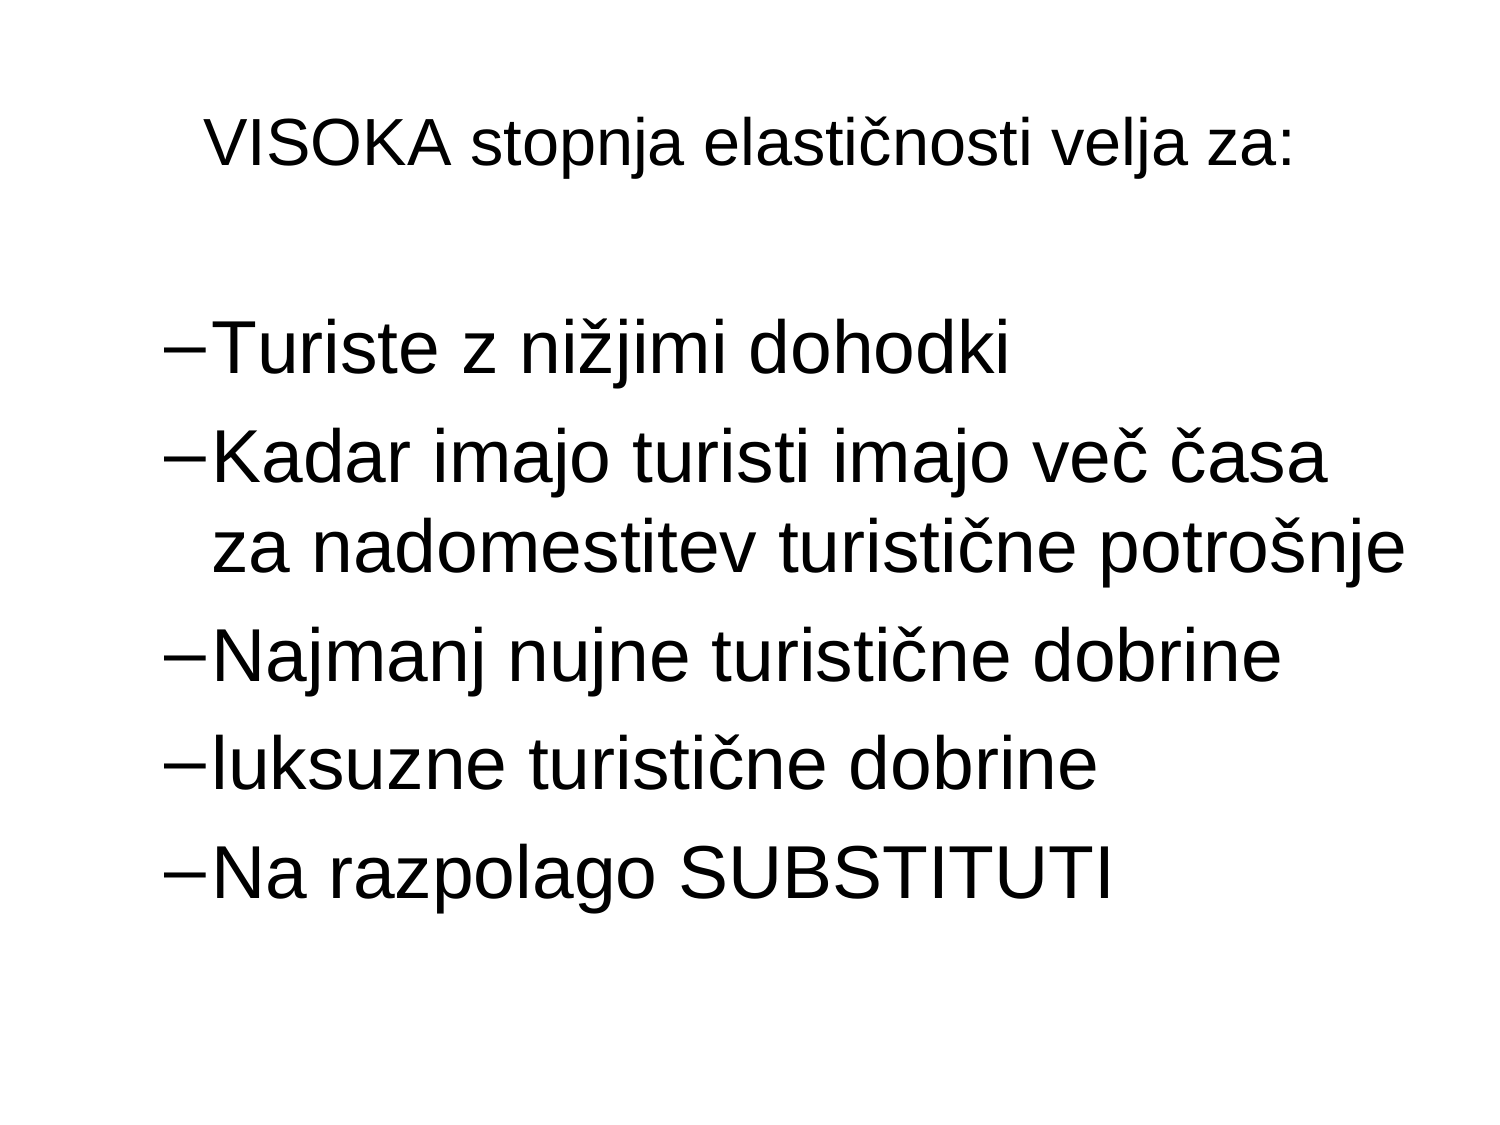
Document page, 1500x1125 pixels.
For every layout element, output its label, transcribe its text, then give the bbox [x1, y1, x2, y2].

title VISOKA stopnja elastičnosti velja za: [75, 45, 1426, 233]
list Turiste z nižjimi dohodki Kadar imajo turisti imajo več časa za nadomestitev turistične potrošnje Najmanj nujne turistične dobrine luksuzne turistične dobrine Na razpolago SUBSTITUTI [75, 290, 1426, 1005]
